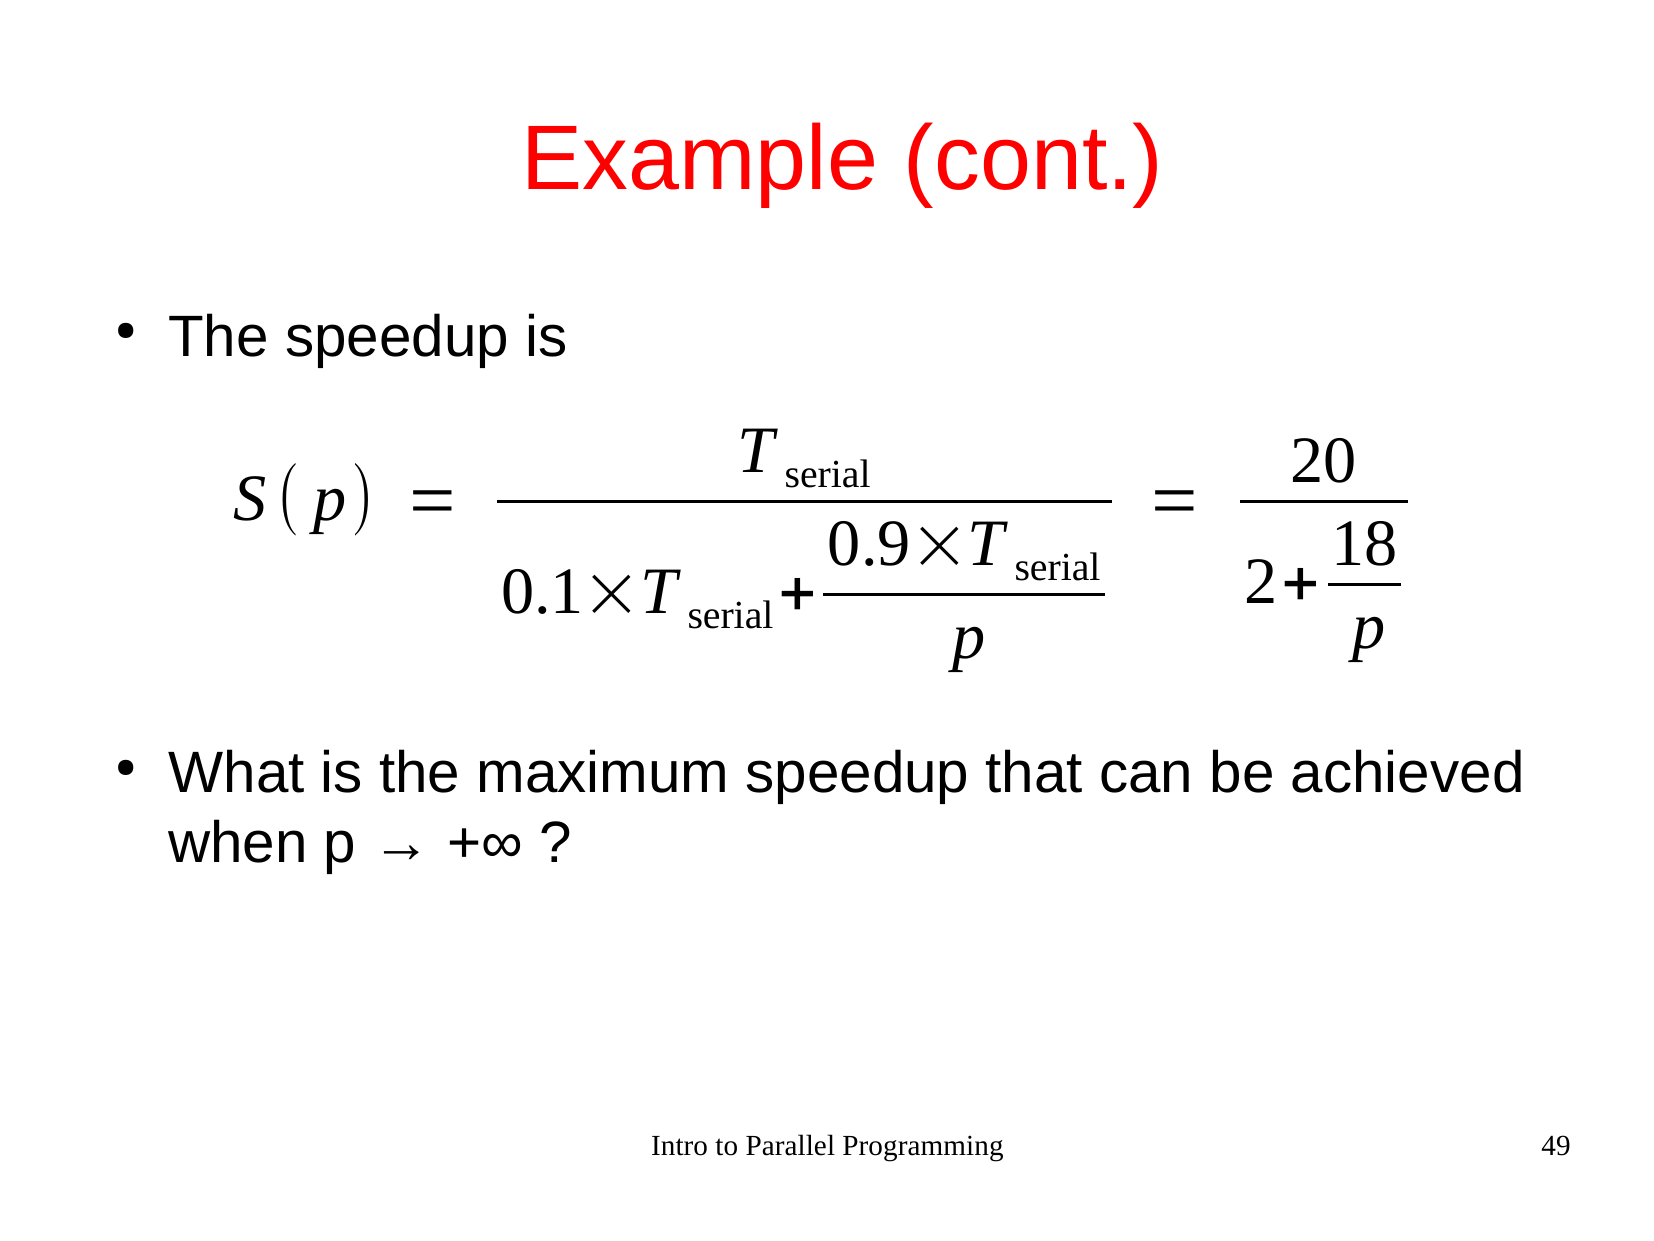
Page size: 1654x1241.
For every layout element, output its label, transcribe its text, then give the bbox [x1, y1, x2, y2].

chart [225, 412, 1417, 674]
list The speedup is What is the maximum speedup that can be achieved when p → +∞ ? [82, 290, 1571, 1109]
title Example (cont.) [82, 49, 1571, 257]
